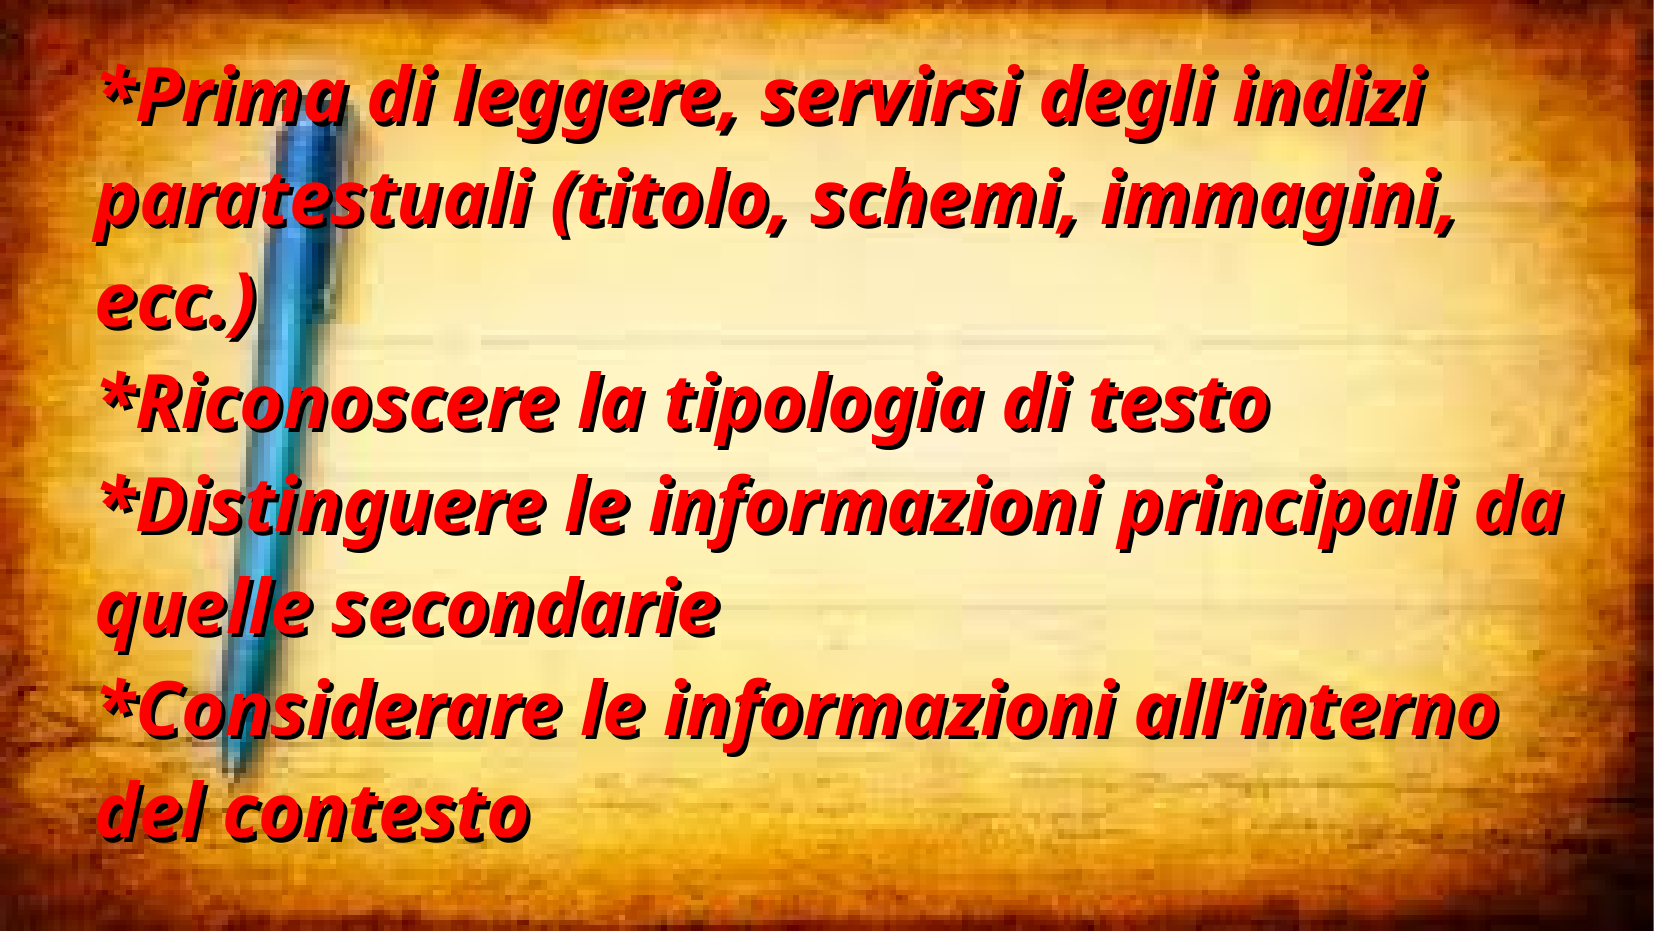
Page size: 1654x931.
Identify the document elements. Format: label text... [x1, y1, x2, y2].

picture [0, 0, 1654, 931]
subtitle *Prima di leggere, servirsi degli indizi paratestuali (titolo, schemi, immagini, ecc.) *Riconoscere la tipologia di testo *Distinguere le informazioni principali da quelle secondarie *Considerare le informazioni all’interno del contesto [94, 27, 1583, 874]
